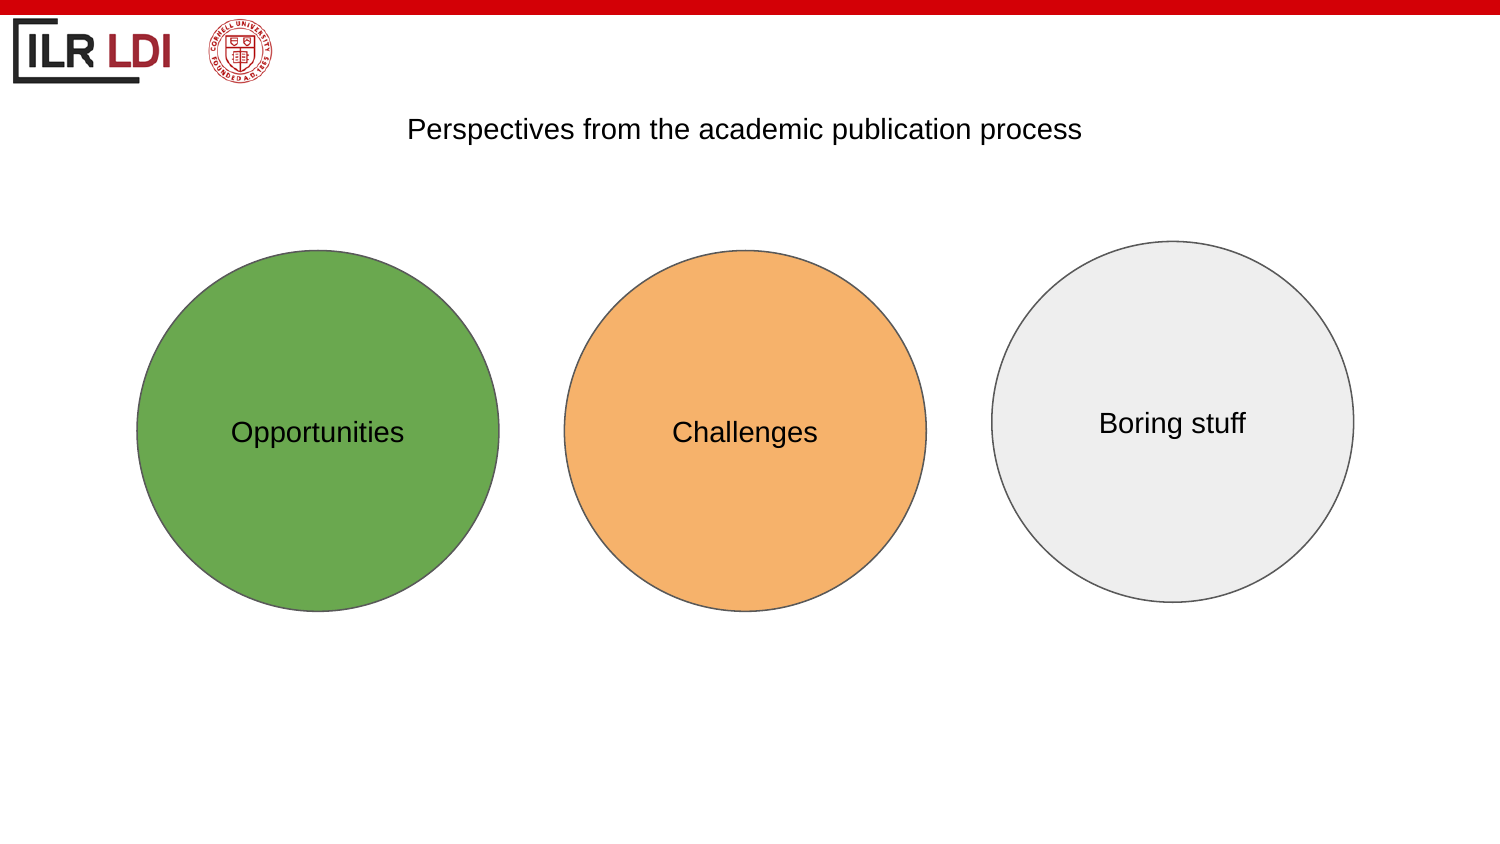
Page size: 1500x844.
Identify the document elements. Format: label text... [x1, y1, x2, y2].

picture [0, 15, 301, 102]
text_box Boring stuff [991, 241, 1354, 603]
text_box Perspectives from the academic publication process [353, 95, 1137, 161]
text_box Challenges [564, 250, 927, 612]
text_box Opportunities [137, 250, 499, 612]
